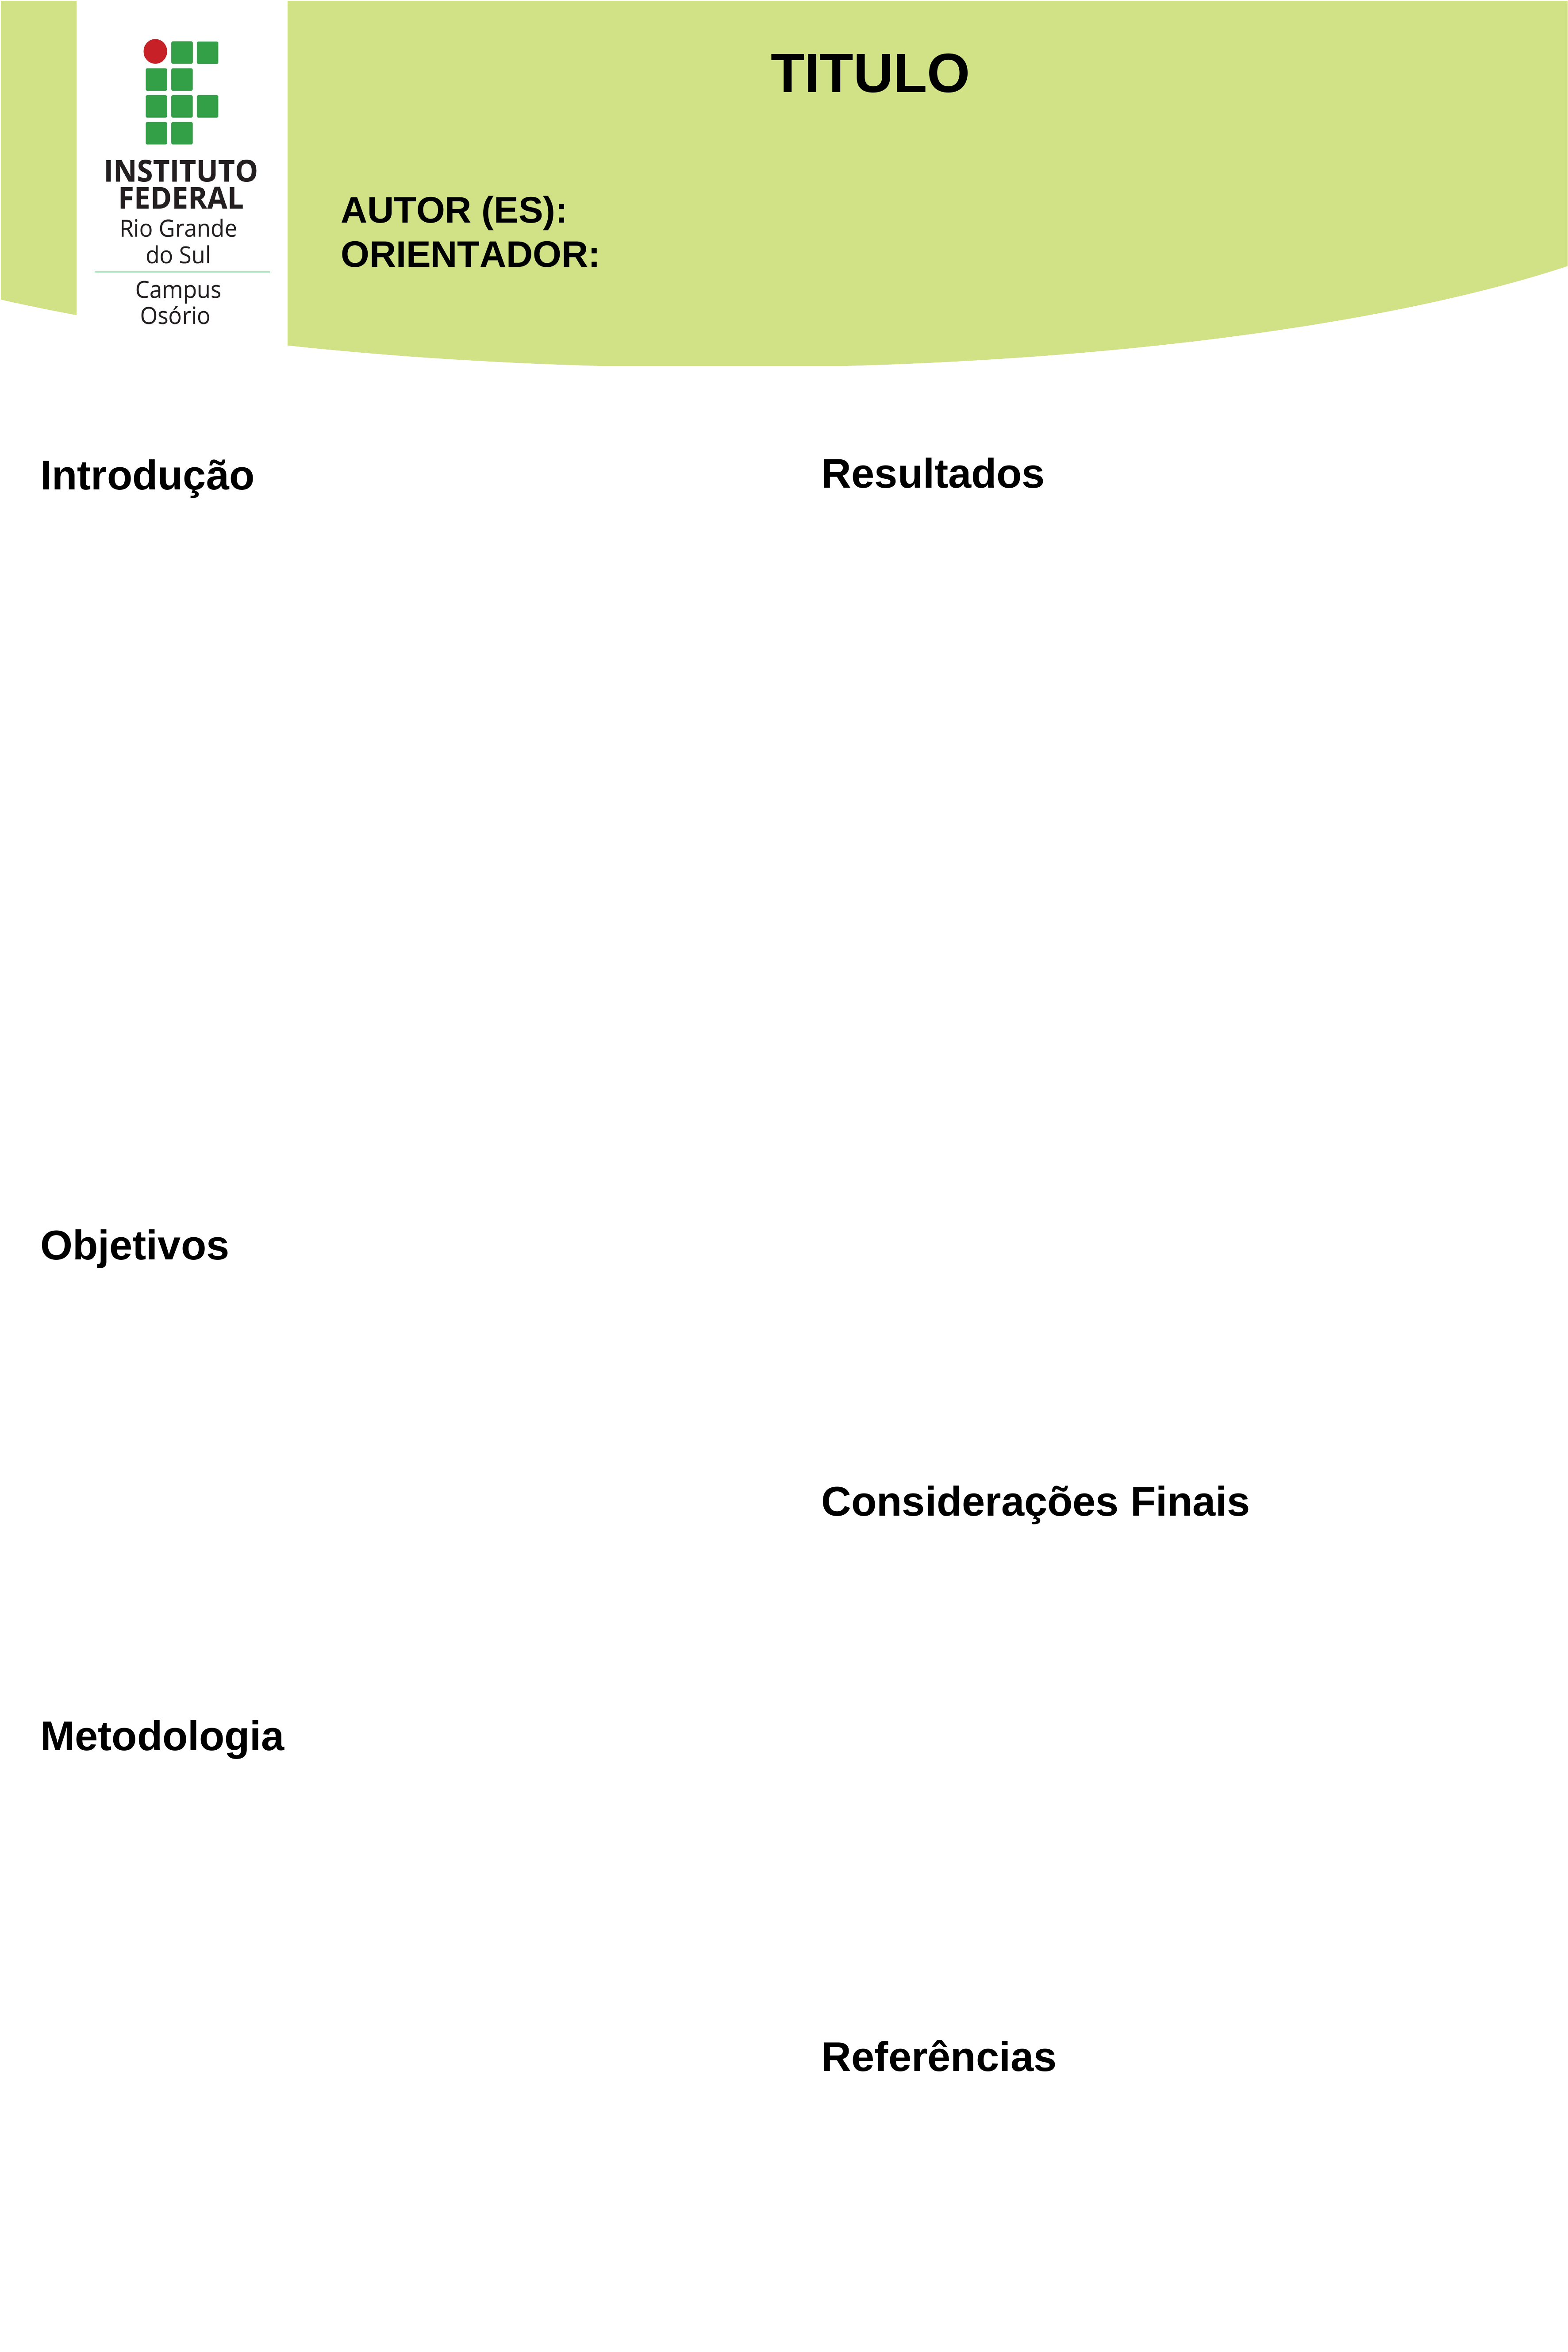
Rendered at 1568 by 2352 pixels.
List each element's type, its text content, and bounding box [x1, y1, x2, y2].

text_box TITULO [293, 34, 1463, 167]
text_box Resultados Considerações Finais Referências [815, 408, 1522, 1689]
picture [77, 0, 288, 350]
text_box [0, 0, 1568, 366]
text_box AUTOR (ES): ORIENTADOR: [334, 183, 1417, 235]
text_box Introdução Objetivos Metodologia [34, 449, 784, 1939]
